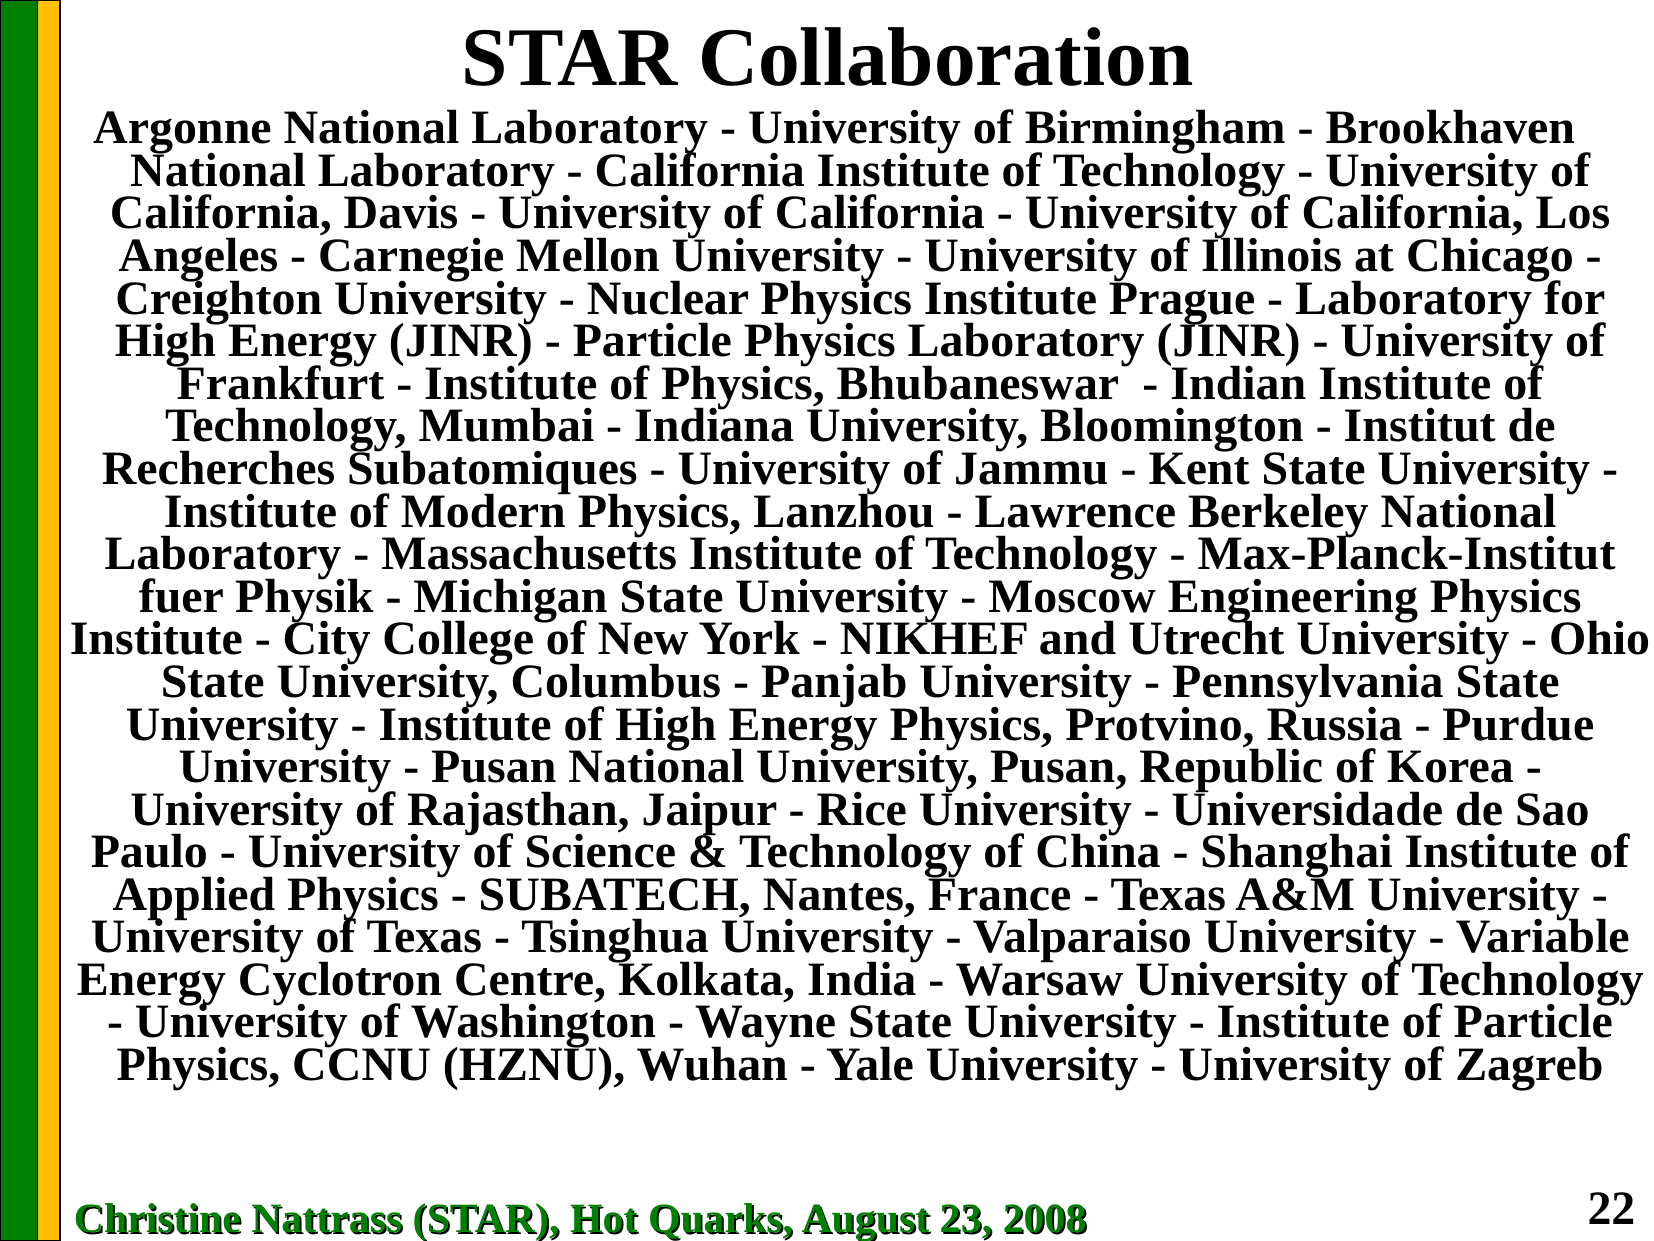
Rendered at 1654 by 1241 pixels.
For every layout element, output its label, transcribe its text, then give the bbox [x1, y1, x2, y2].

text_box 22 [1537, 1174, 1651, 1241]
text_box STAR Collaboration [19, 0, 1636, 109]
text_box Argonne National Laboratory - University of Birmingham - Brookhaven National Laboratory - California Institute of Technology - University of California, Davis - University of California - University of California, Los Angeles - Carnegie Mellon University - University of Illinois at Chicago - Creighton University - Nuclear Physics Institute Prague - Laboratory for High Energy (JINR) - Particle Physics Laboratory (JINR) - University of Frankfurt - Institute of Physics, Bhubaneswar - Indian Institute of Technology, Mumbai - Indiana University, Bloomington - Institut de Recherches Subatomiques - University of Jammu - Kent State University - Institute of Modern Physics, Lanzhou - Lawrence Berkeley National Laboratory - Massachusetts Institute of Technology - Max-Planck-Institut fuer Physik - Michigan State University - Moscow Engineering Physics Institute - City College of New York - NIKHEF and Utrecht University - Ohio State University, Columbus - Panjab University - Pennsylvania State University - Institute of High Energy Physics, Protvino, Russia - Purdue University - Pusan National University, Pusan, Republic of Korea - University of Rajasthan, Jaipur - Rice University - Universidade de Sao Paulo - University of Science & Technology of China - Shanghai Institute of Applied Physics - SUBATECH, Nantes, France - Texas A&M University - University of Texas - Tsinghua University - Valparaiso University - Variable Energy Cyclotron Centre, Kolkata, India - Warsaw University of Technology - University of Washington - Wayne State University - Institute of Particle Physics, CCNU (HZNU), Wuhan - Yale University - University of Zagreb [0, 109, 1654, 1178]
